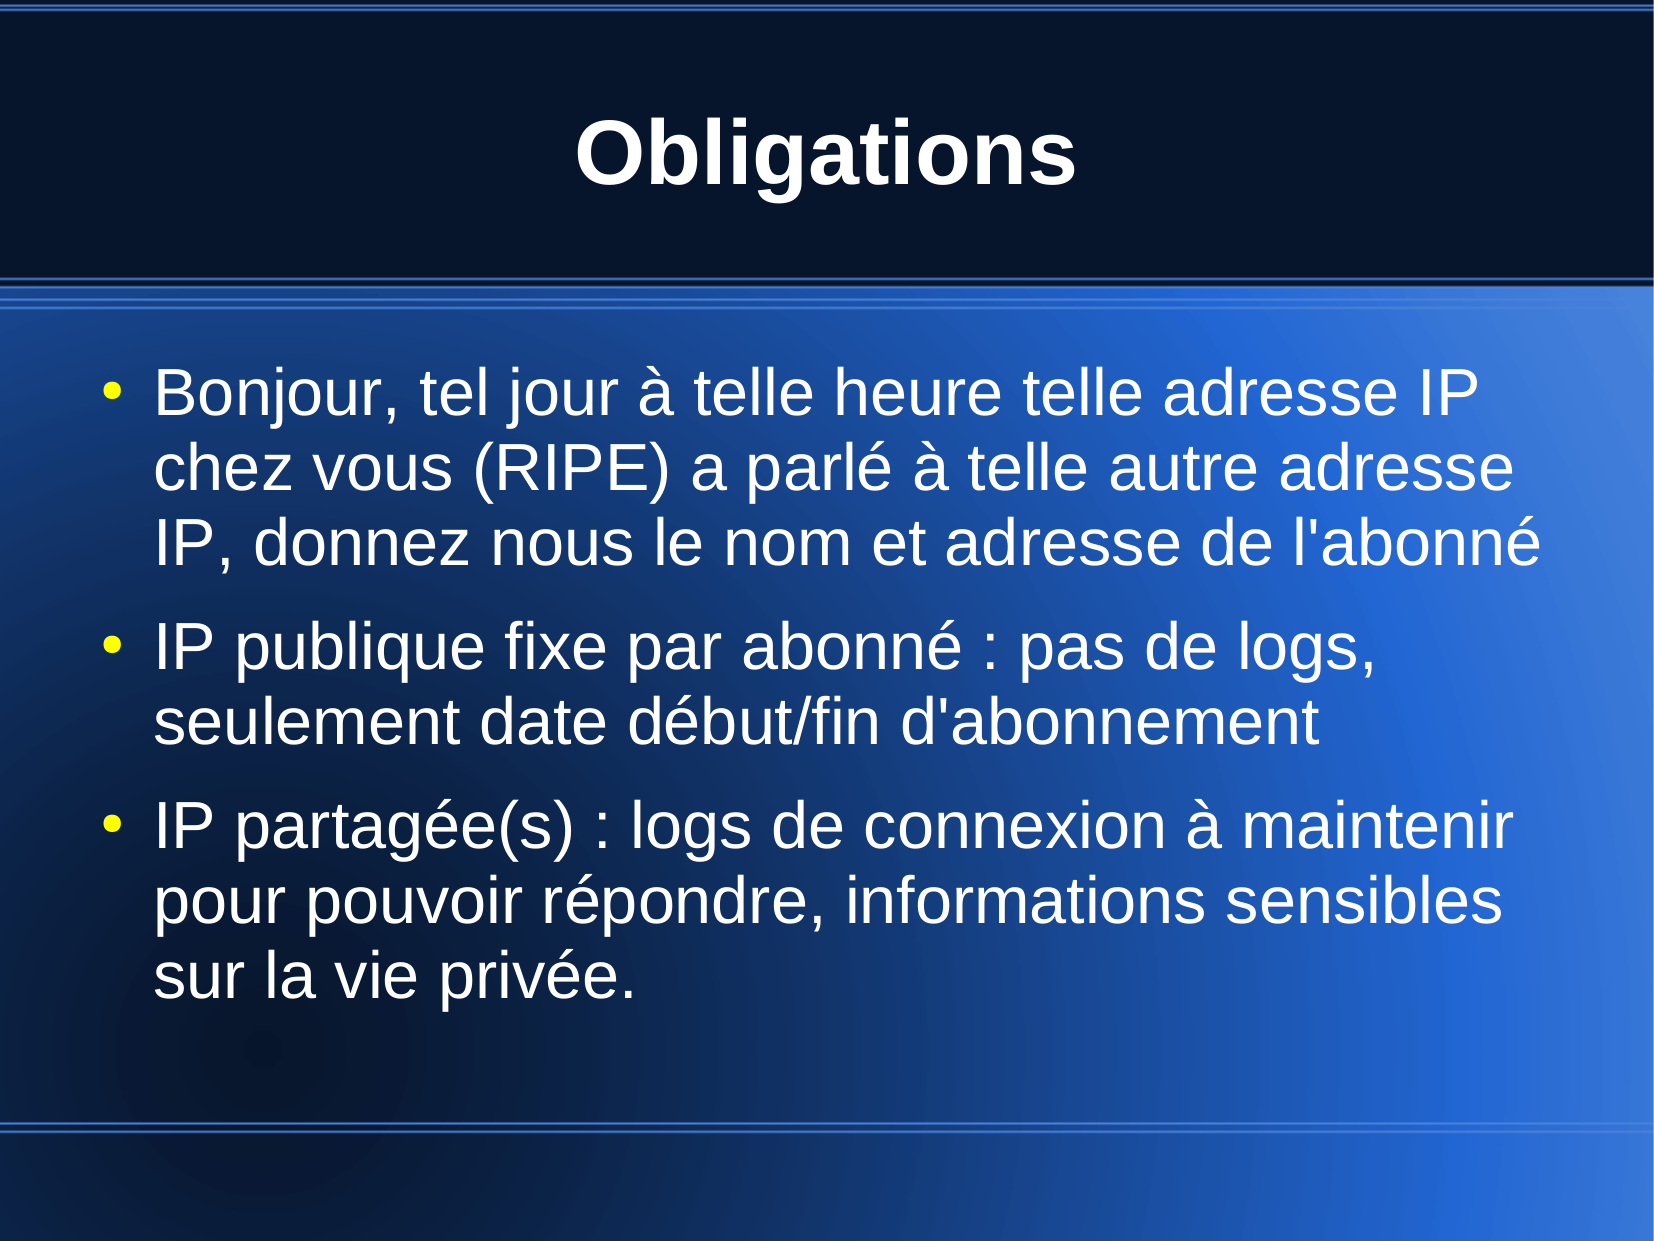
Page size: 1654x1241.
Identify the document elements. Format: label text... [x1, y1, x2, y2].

title Obligations [82, 56, 1571, 250]
list Bonjour, tel jour à telle heure telle adresse IP chez vous (RIPE) a parlé à telle autre adresse IP, donnez nous le nom et adresse de l'abonné IP publique fixe par abonné : pas de logs, seulement date début/fin d'abonnement IP partagée(s) : logs de connexion à maintenir pour pouvoir répondre, informations sensibles sur la vie privée. [82, 355, 1571, 1159]
picture [0, 0, 1654, 1241]
